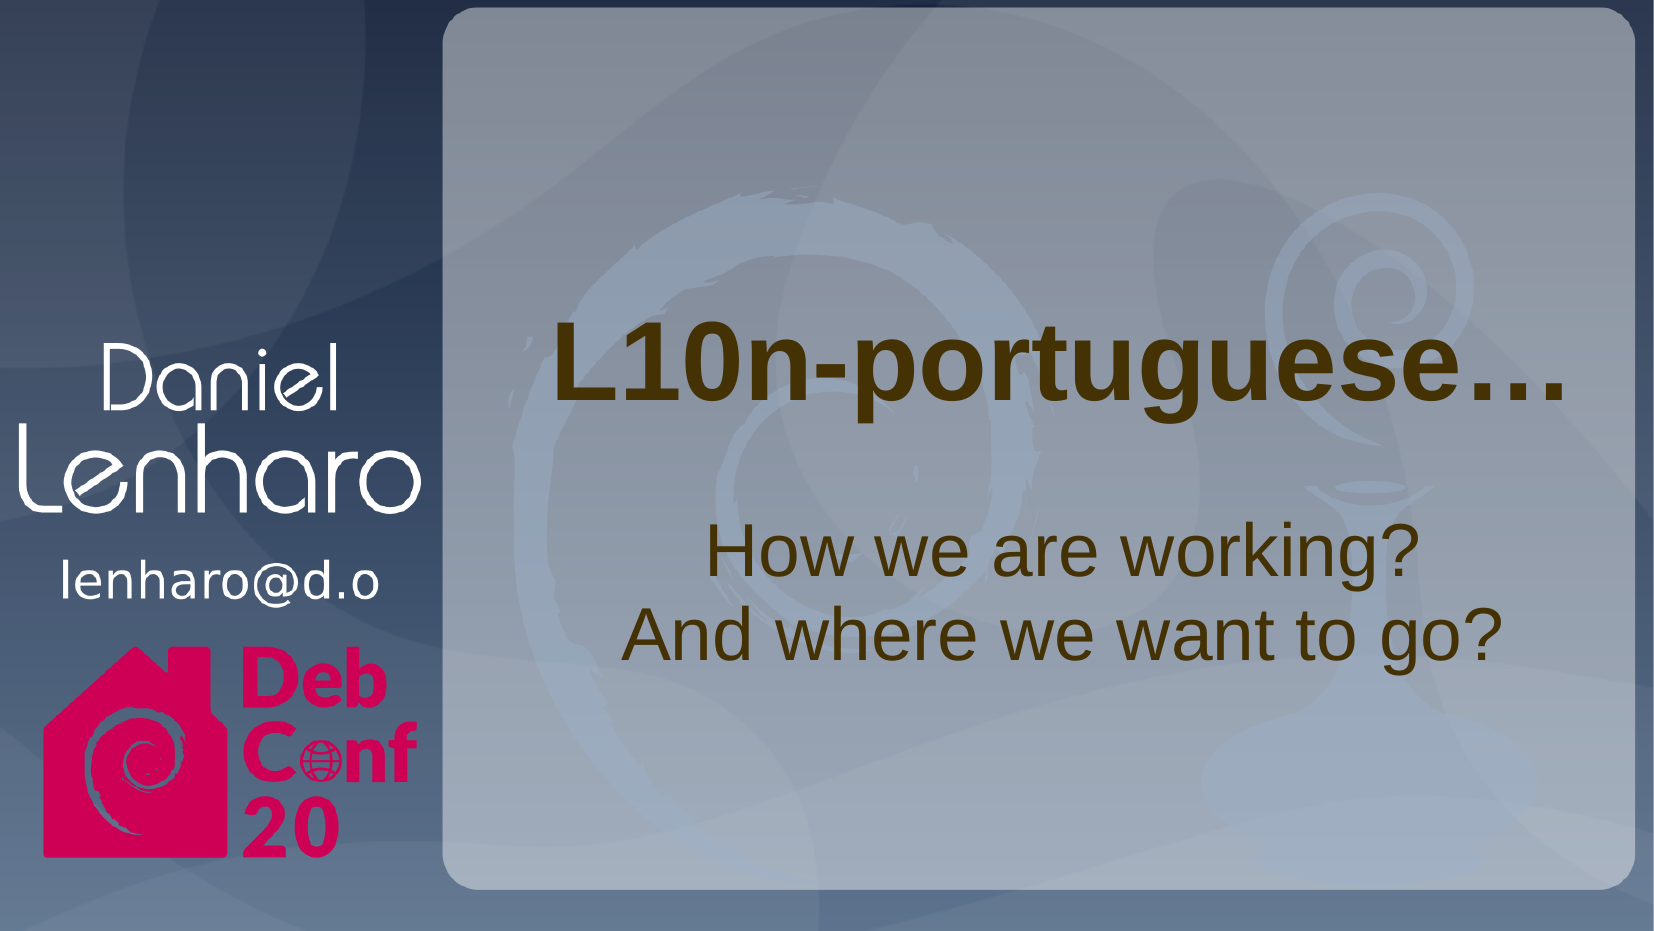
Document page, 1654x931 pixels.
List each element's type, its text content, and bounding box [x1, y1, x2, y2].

picture [0, 0, 1654, 931]
subtitle L10n-portuguese… How we are working? And where we want to go? [501, 88, 1625, 886]
